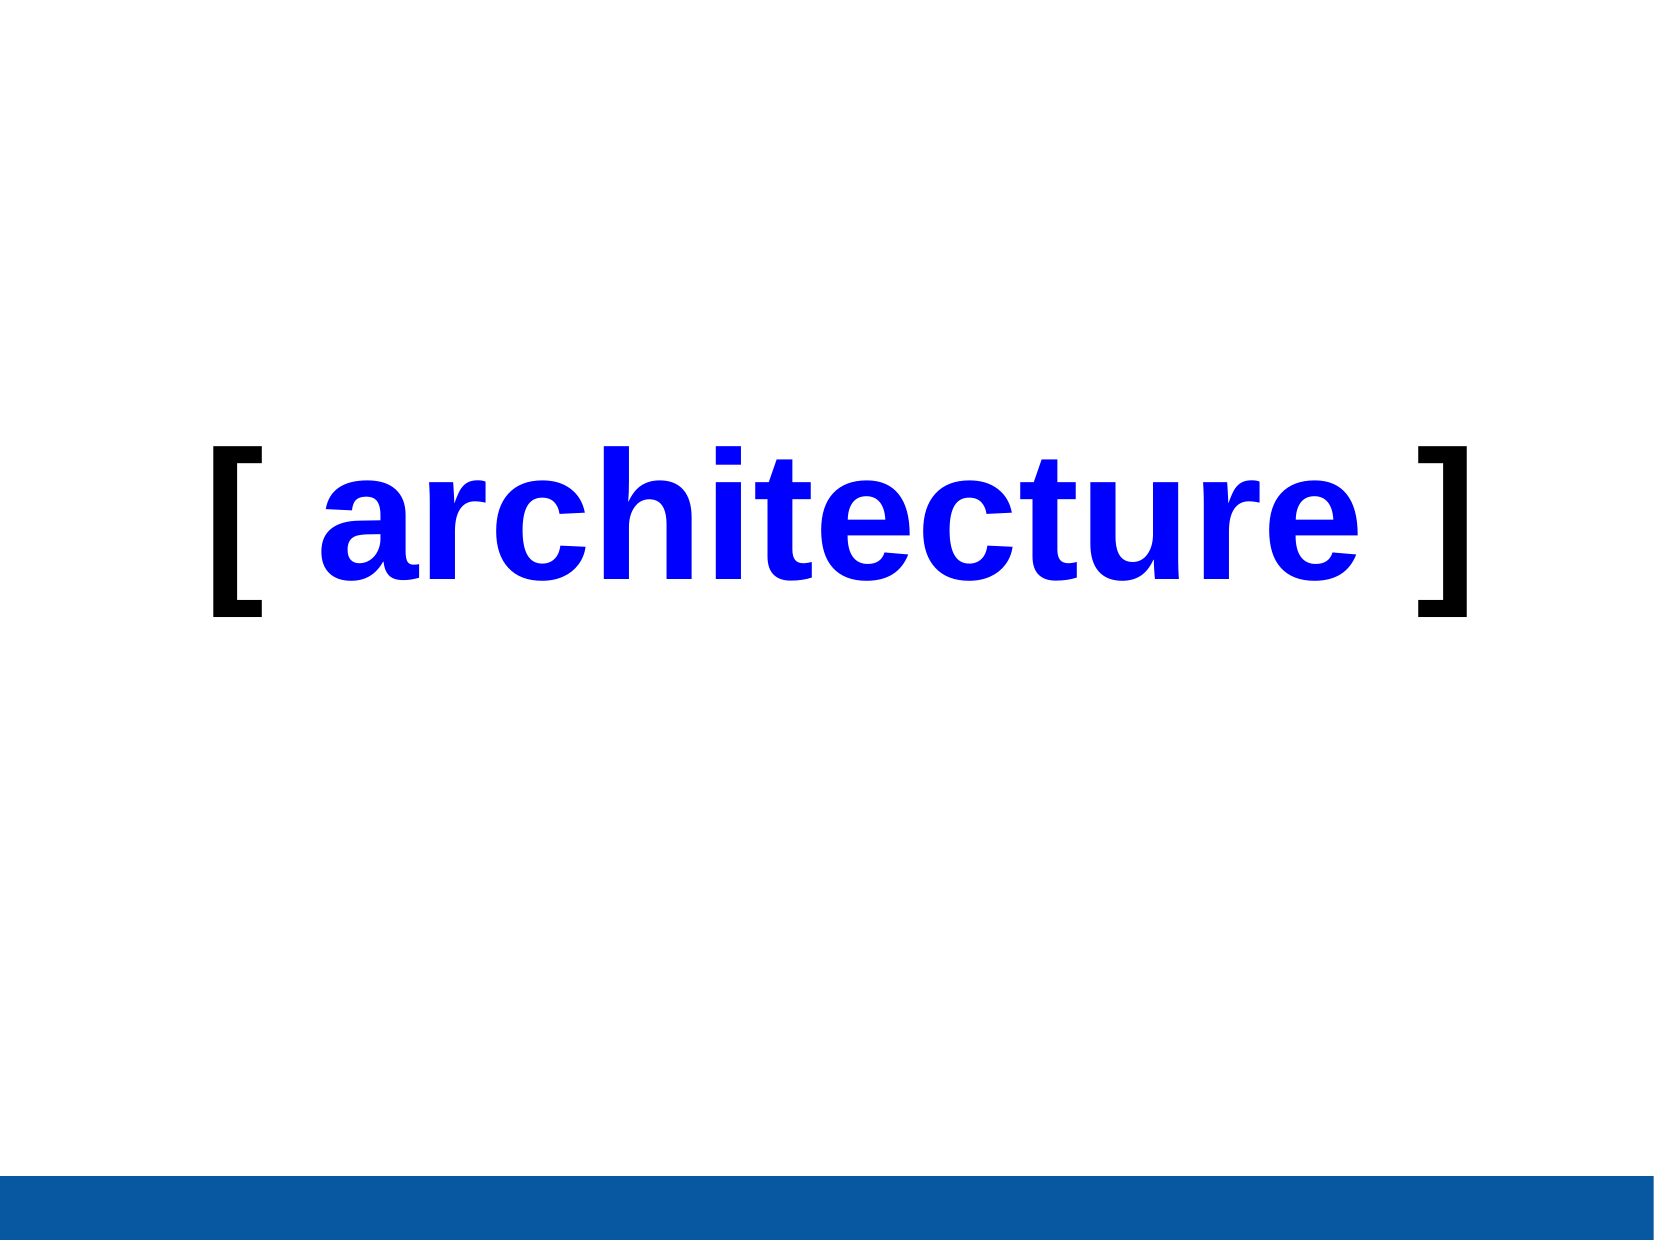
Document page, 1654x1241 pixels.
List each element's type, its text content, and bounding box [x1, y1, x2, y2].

picture [0, 1176, 1654, 1240]
title [ architecture ] [0, 413, 1654, 619]
